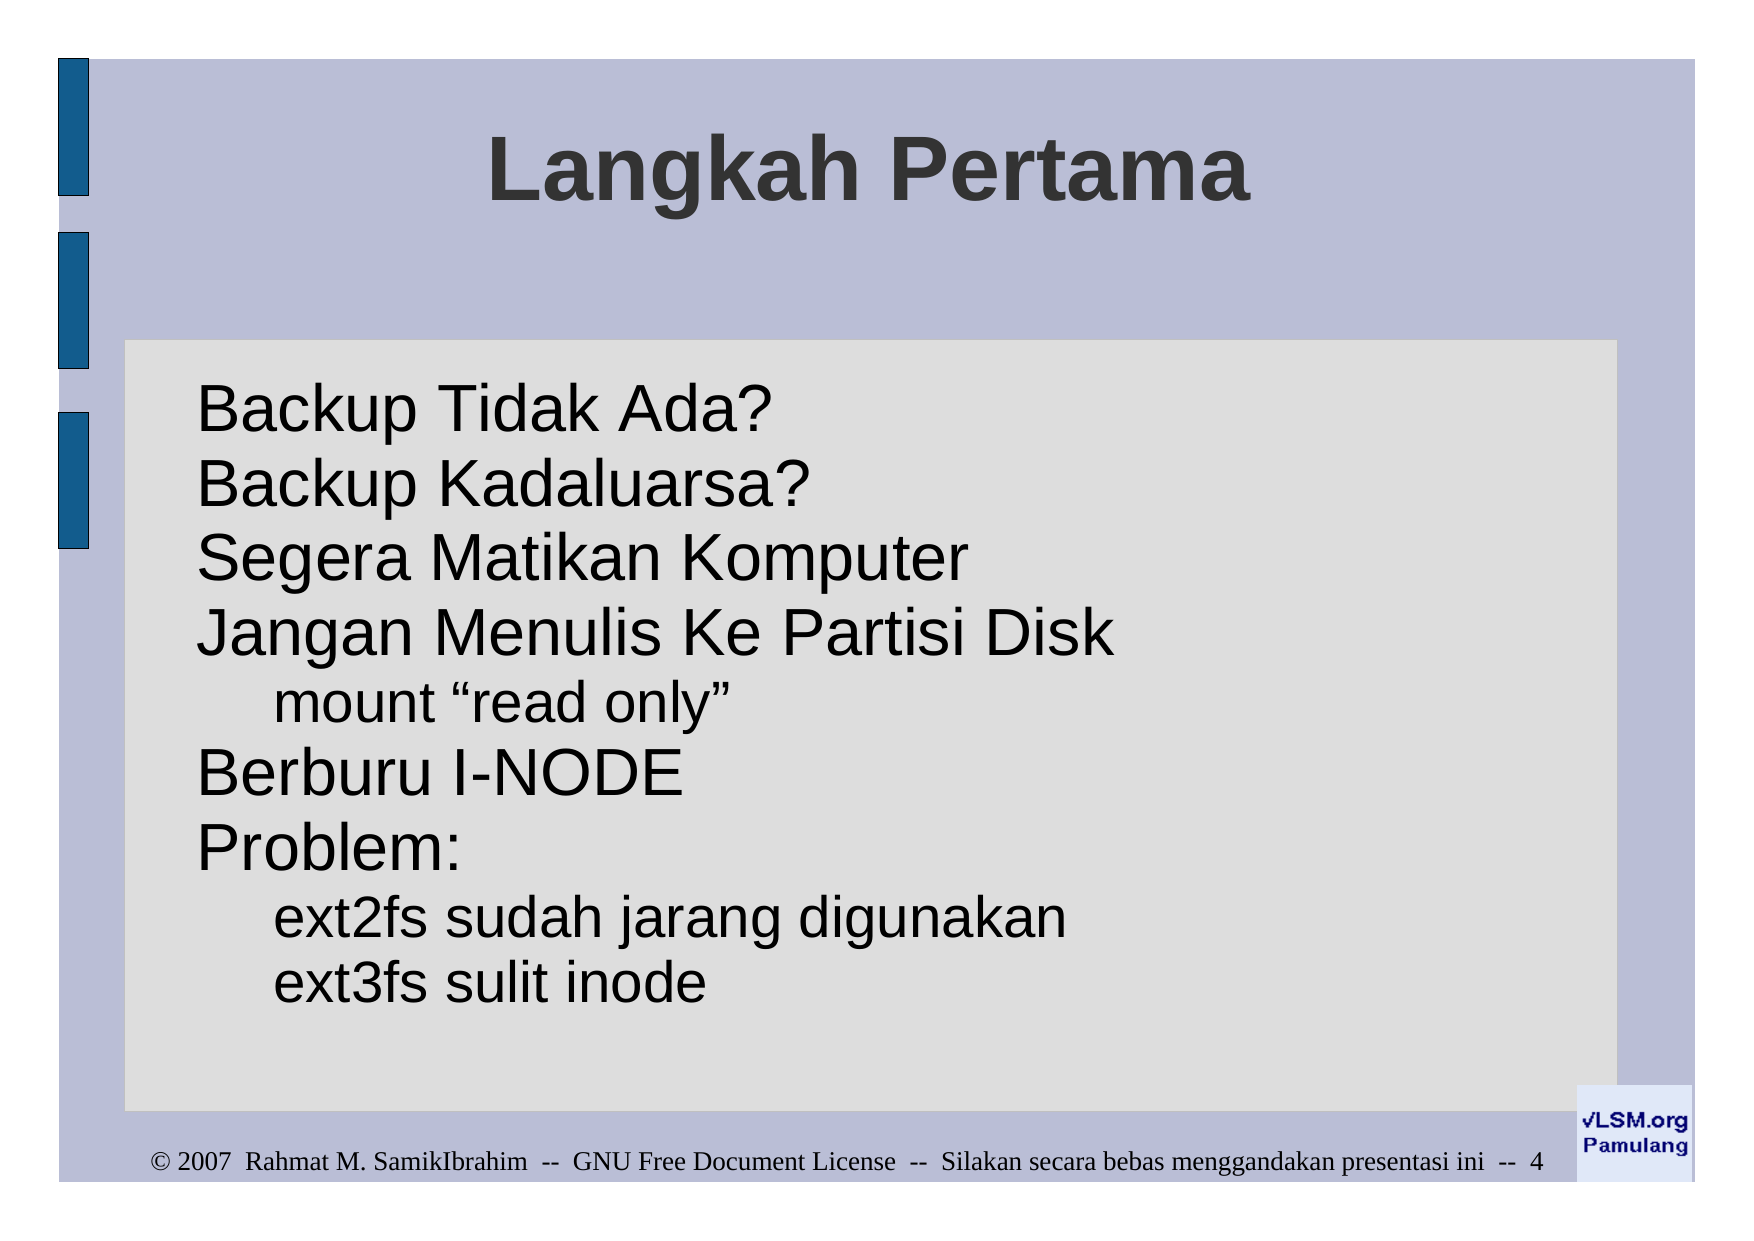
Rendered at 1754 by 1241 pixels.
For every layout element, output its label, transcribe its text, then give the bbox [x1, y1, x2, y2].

title Langkah Pertama [169, 74, 1568, 263]
picture [1577, 1085, 1692, 1182]
list Backup Tidak Ada? Backup Kadaluarsa? Segera Matikan Komputer Jangan Menulis Ke Partisi Disk mount “read only” Berburu I-NODE Problem: ext2fs sudah jarang digunakan ext3fs sulit inode [178, 370, 1577, 1087]
